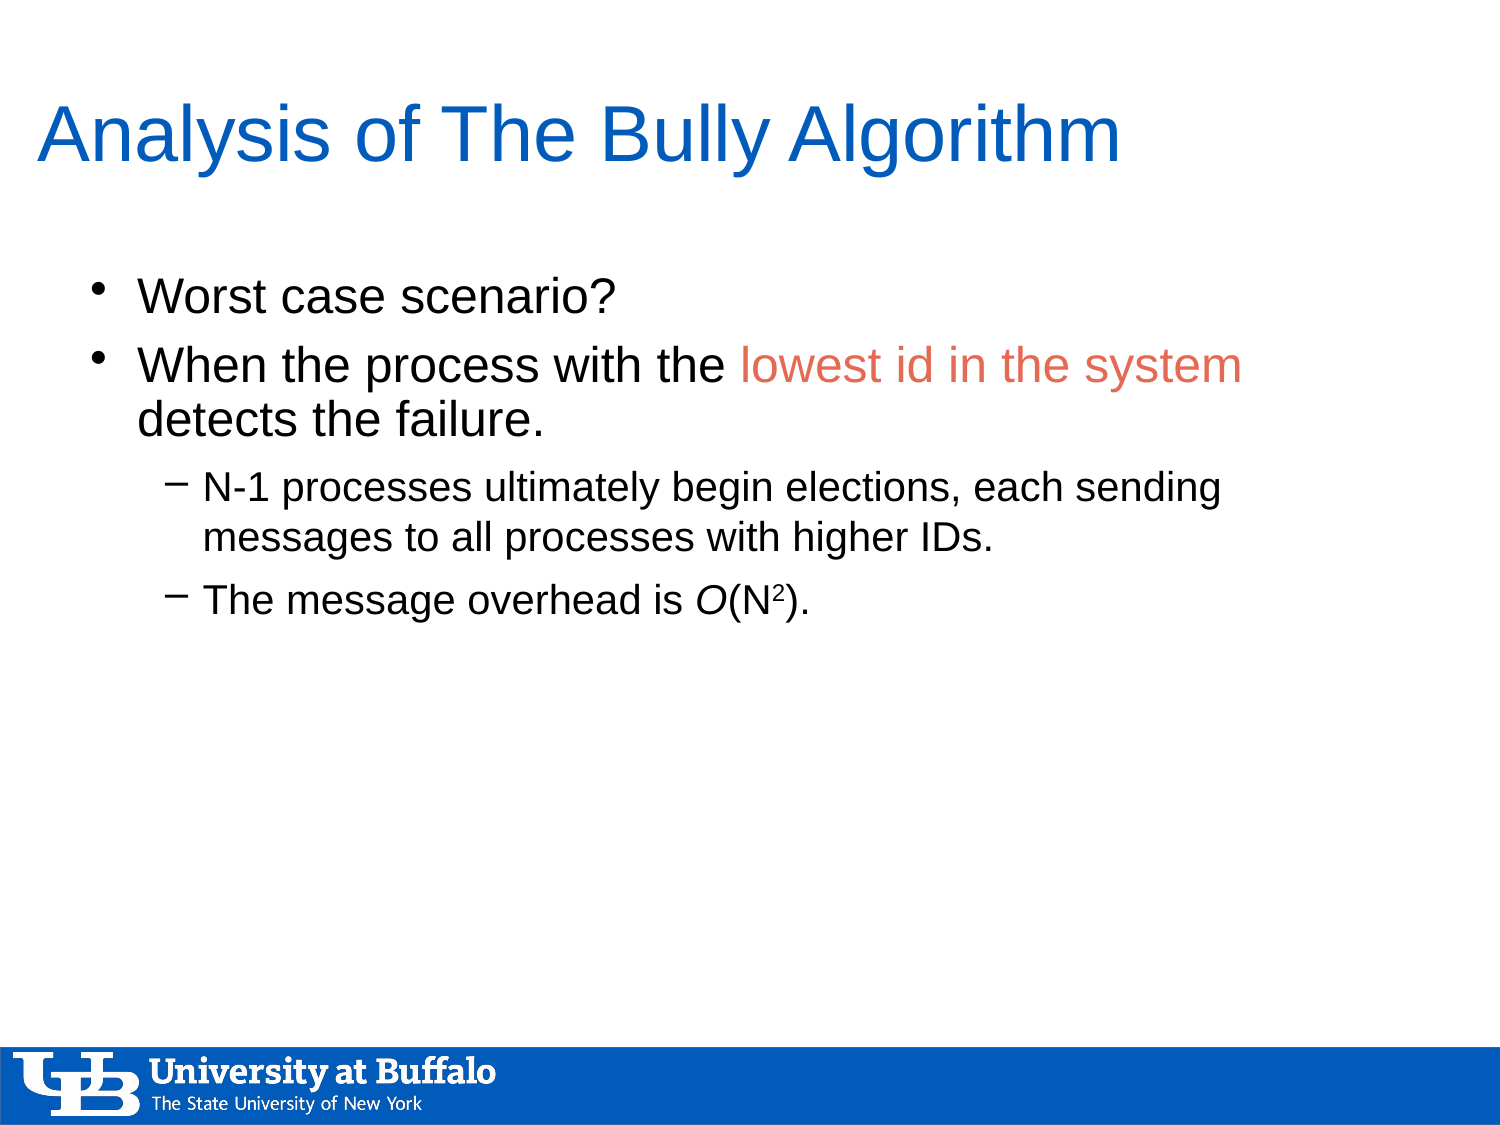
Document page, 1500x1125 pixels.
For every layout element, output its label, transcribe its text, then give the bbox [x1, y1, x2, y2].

title Analysis of The Bully Algorithm [37, 95, 1388, 173]
list Worst case scenario? When the process with the lowest id in the system detects the failure. N-1 processes ultimately begin elections, each sending messages to all processes with higher IDs. The message overhead is O(N2). [75, 263, 1425, 916]
picture [13, 1052, 496, 1116]
